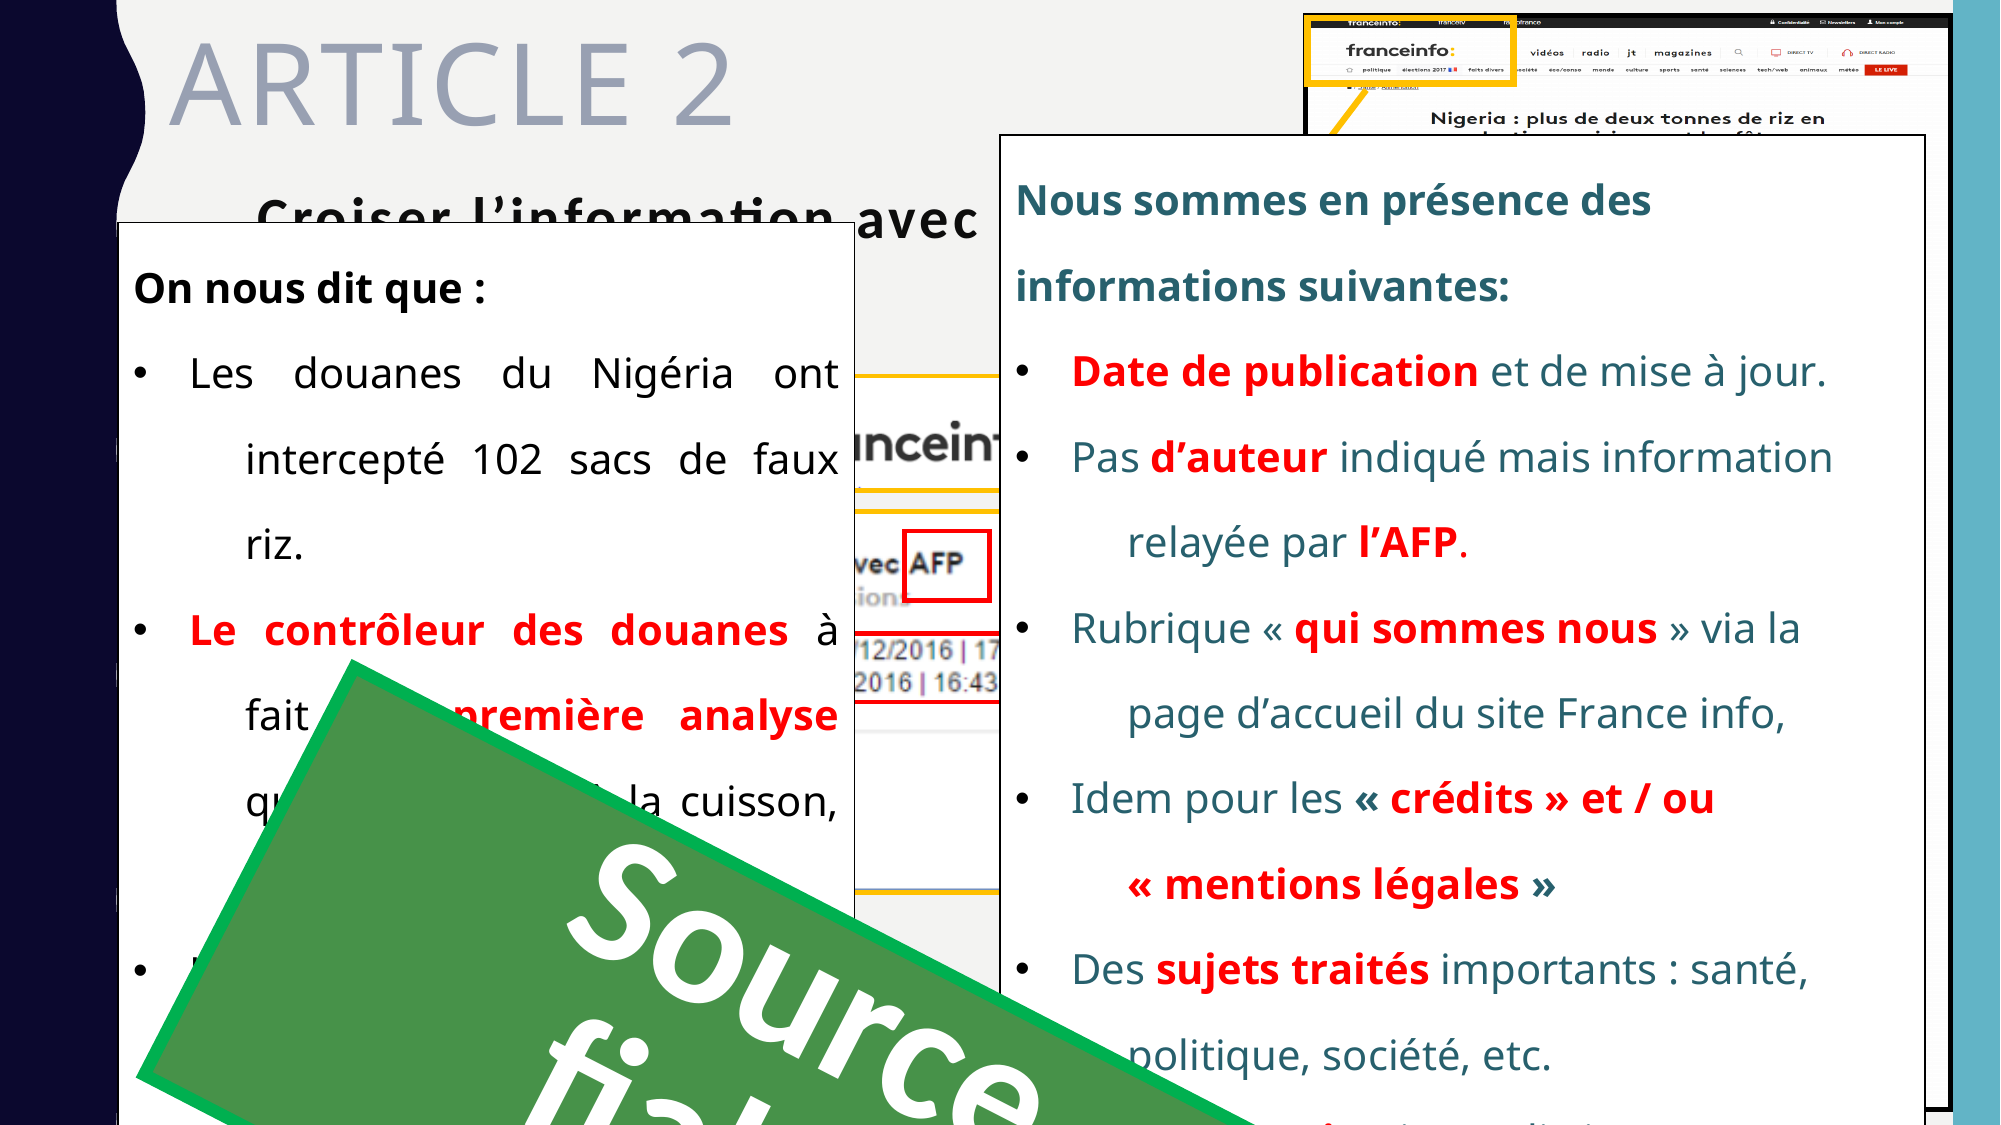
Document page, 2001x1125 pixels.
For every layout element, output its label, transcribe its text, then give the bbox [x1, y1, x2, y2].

picture [1311, 21, 1510, 80]
title Article 2 [154, 20, 764, 173]
picture [855, 514, 999, 631]
text_box Nous sommes en présence des informations suivantes: Date de publication et de mise à jour. Pas d’auteur indiqué mais information relayée par l’AFP. Rubrique « qui sommes nous » via la page d’accueil du site France info, Idem pour les « crédits » et / ou « mentions légales » Des sujets traités importants : santé, politique, société, etc. Une expression journalistique. [1000, 135, 1926, 1052]
picture [1307, 18, 1948, 1108]
picture [855, 378, 999, 489]
text_box Croiser l’information avec d’autres sources [116, 188, 999, 307]
text_box Source fiable [144, 667, 1242, 1125]
text_box On nous dit que : Les douanes du Nigéria ont intercepté 102 sacs de faux riz. Le contrôleur des douanes à fait une première analyse qui a montré qu’à la cuisson, le riz collait. L’information a été relayée sur le compte FB officiel des douanes Les douanes pensent que les sacs ont été introduits clandestinement depuis la Chine. [118, 222, 855, 1063]
picture [855, 704, 999, 891]
picture [855, 636, 999, 700]
